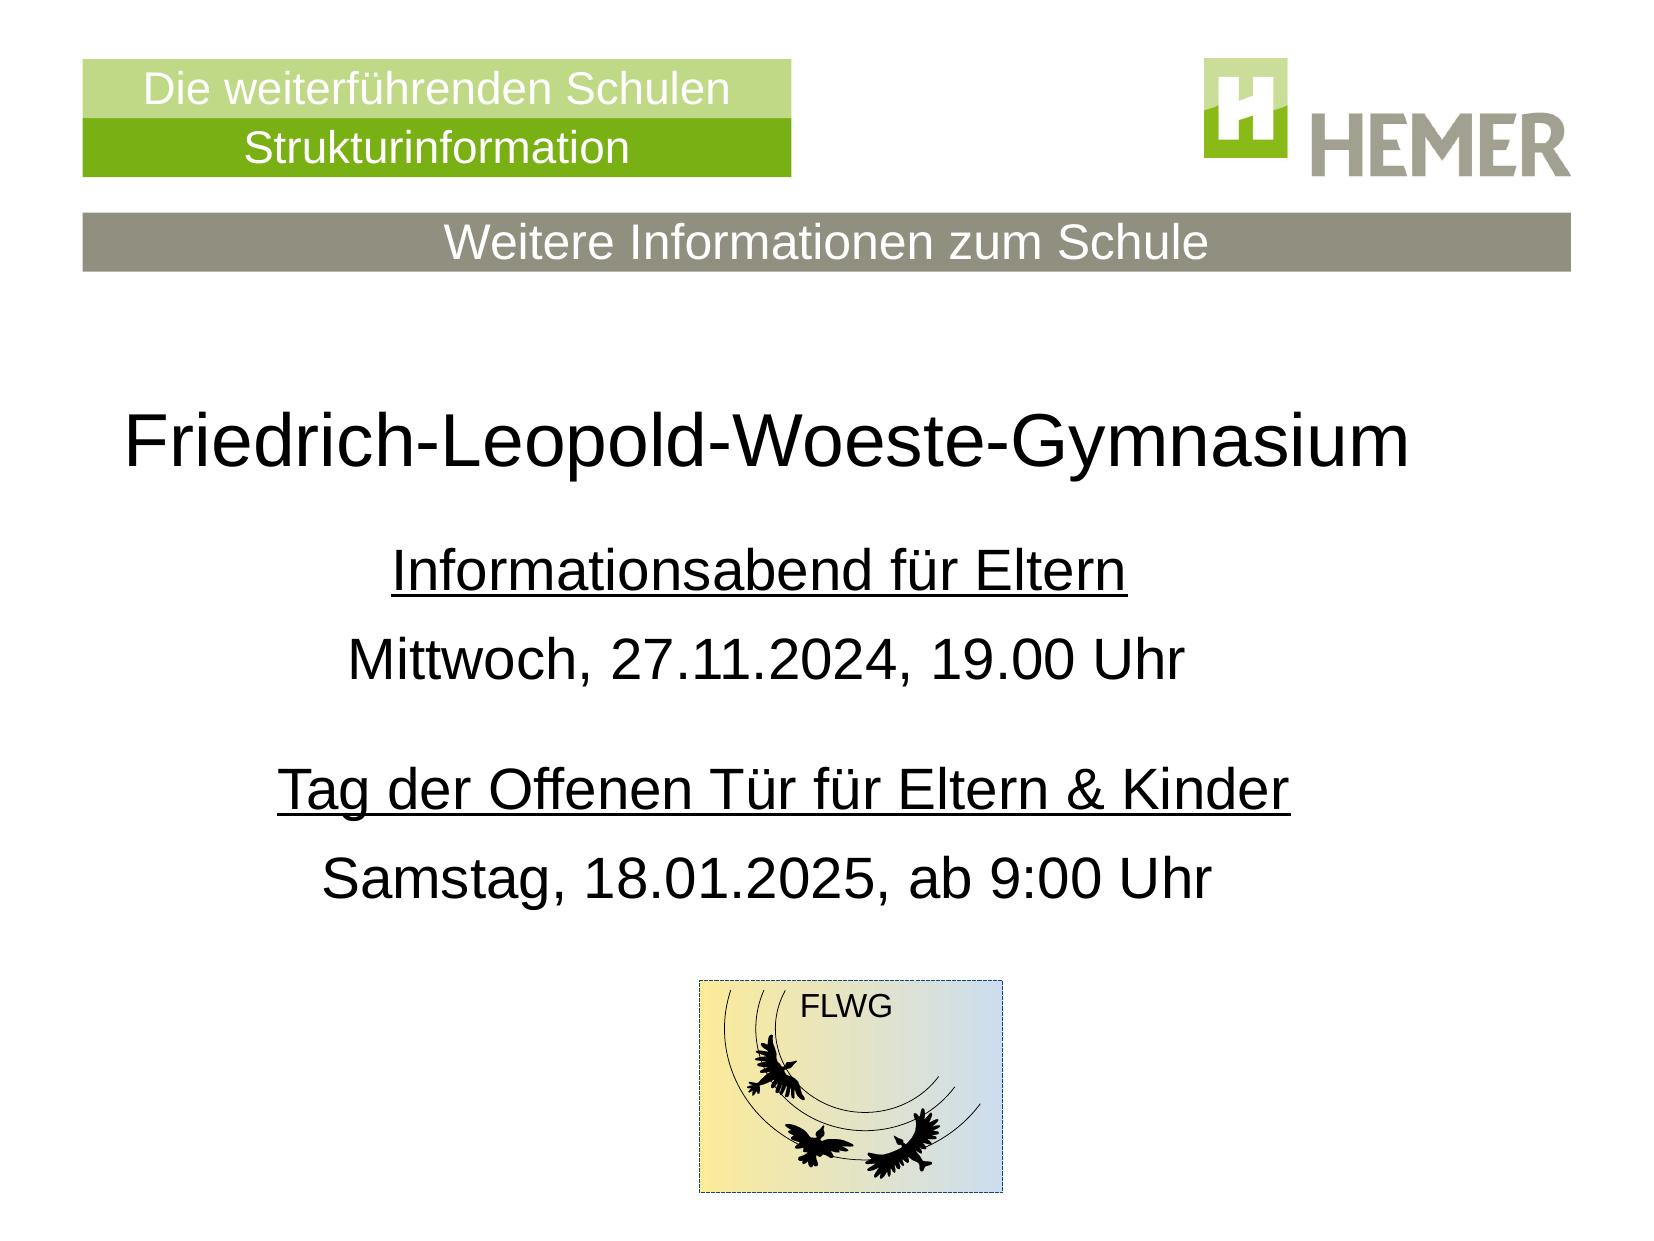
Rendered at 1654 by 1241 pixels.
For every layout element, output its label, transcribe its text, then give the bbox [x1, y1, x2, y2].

picture [699, 980, 1003, 1193]
subtitle Friedrich-Leopold-Woeste-Gymnasium Informationsabend für Eltern Mittwoch, 27.11.2024, 19.00 Uhr Tag der Offenen Tür für Eltern & Kinder Samstag, 18.01.2025, ab 9:00 Uhr [23, 82, 1512, 1241]
title Weitere Informationen zum Schule [82, 212, 1571, 272]
picture [1203, 58, 1571, 178]
text_box FLWG [784, 980, 1037, 1085]
